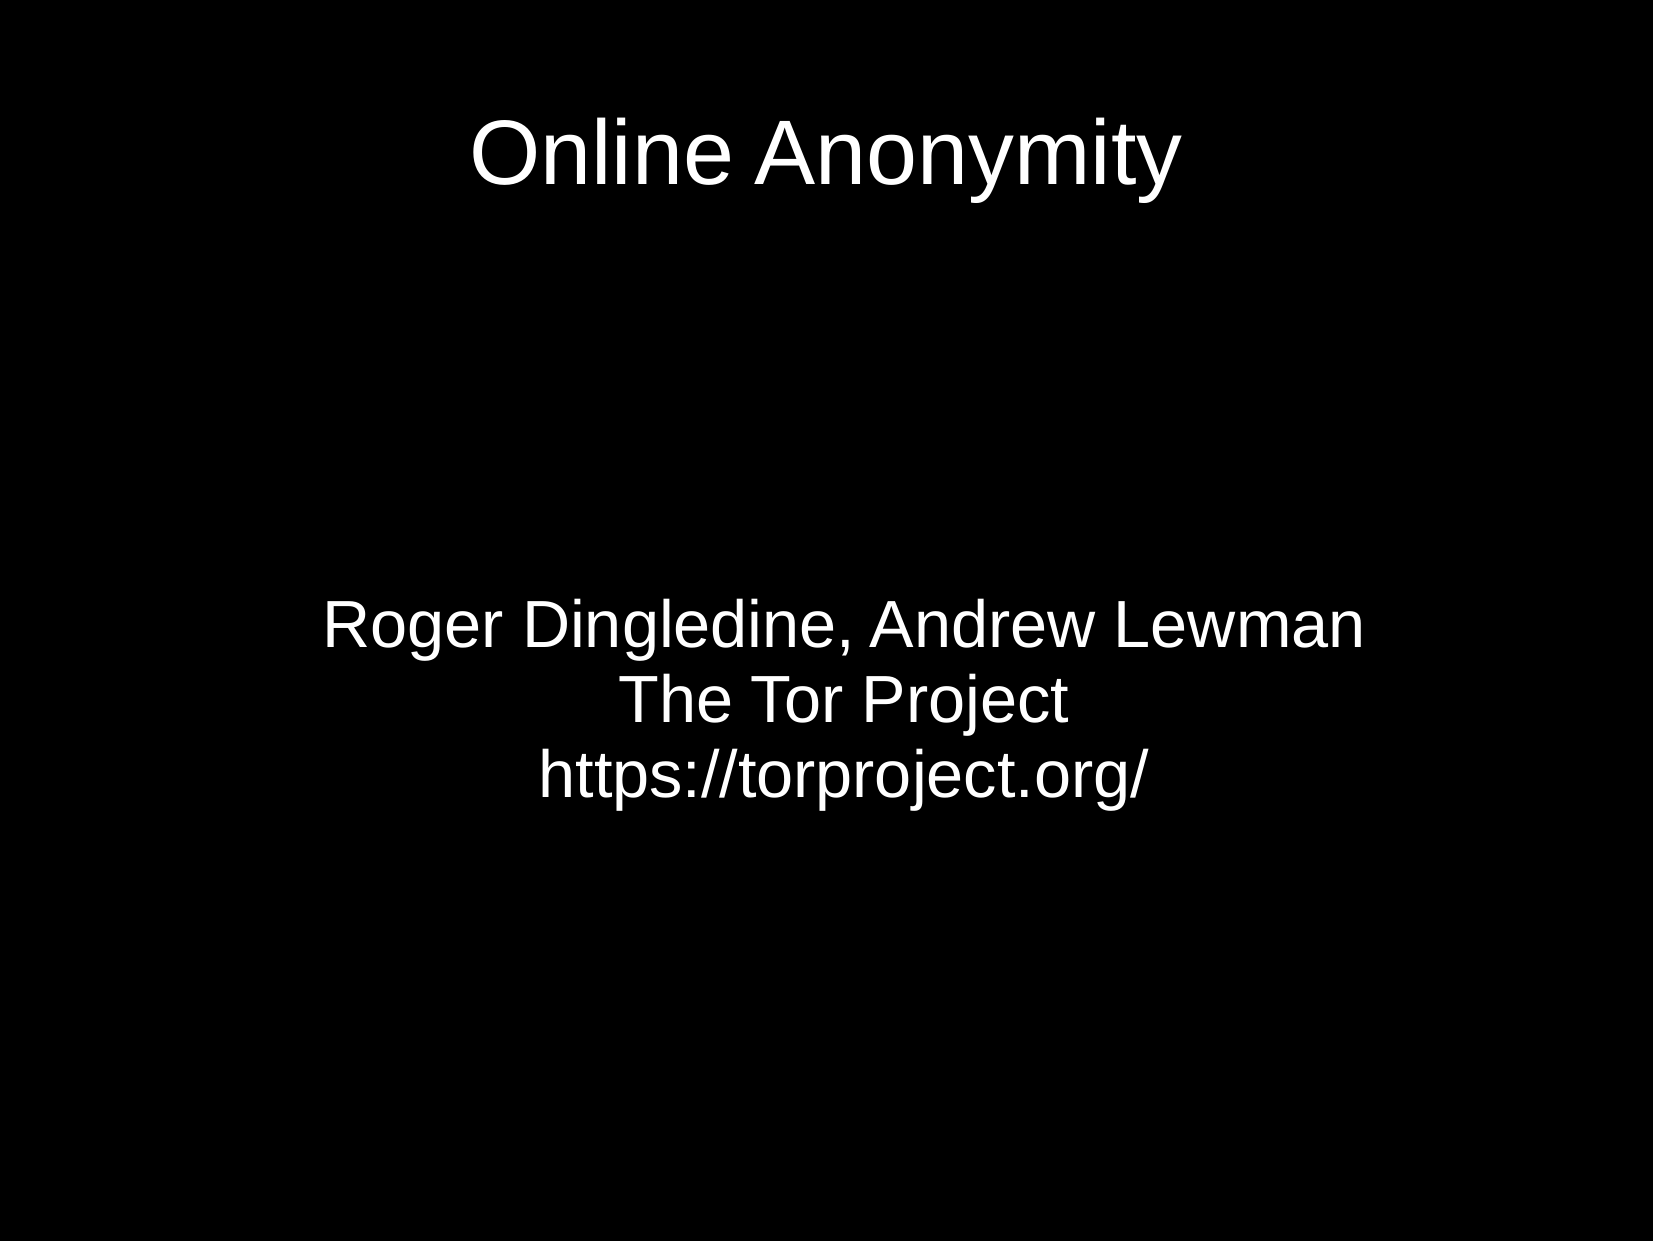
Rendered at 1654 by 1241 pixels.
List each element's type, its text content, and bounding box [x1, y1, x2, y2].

title Online Anonymity [82, 49, 1571, 257]
subtitle Roger Dingledine, Andrew Lewman The Tor Project https://torproject.org/ [82, 290, 1571, 1109]
